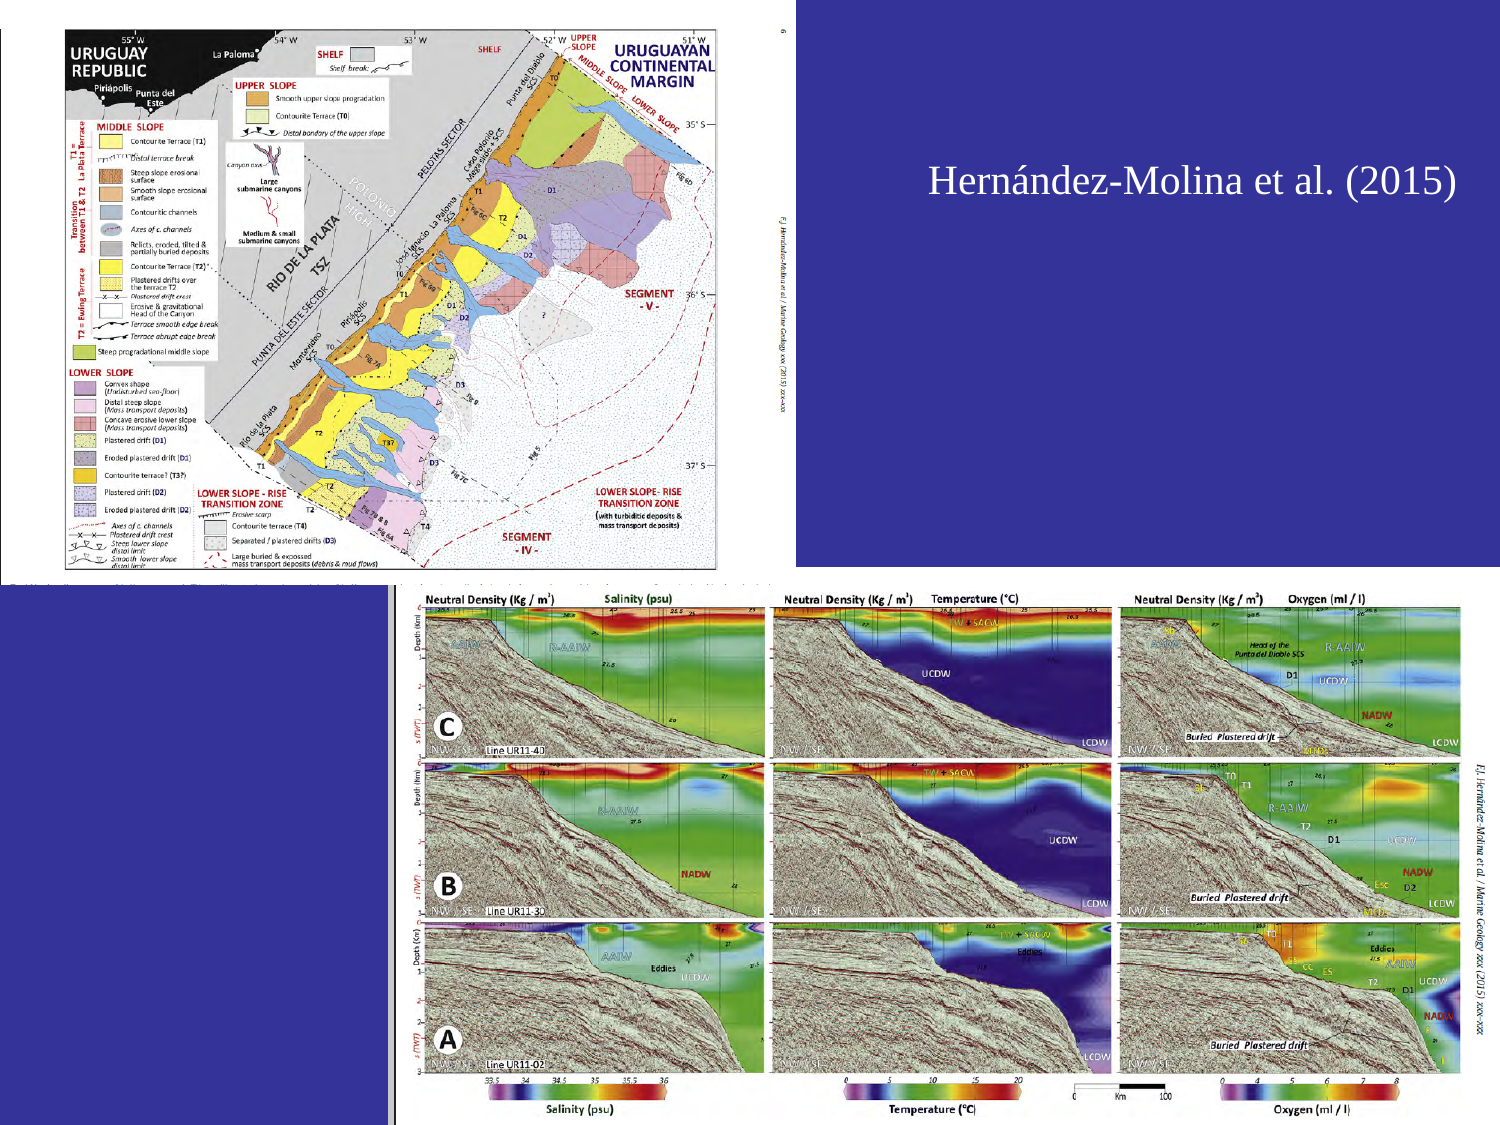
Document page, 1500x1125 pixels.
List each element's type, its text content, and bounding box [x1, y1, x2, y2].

text_box Hernández-Molina et al. (2015) [913, 145, 1473, 211]
picture [0, 0, 1500, 1125]
